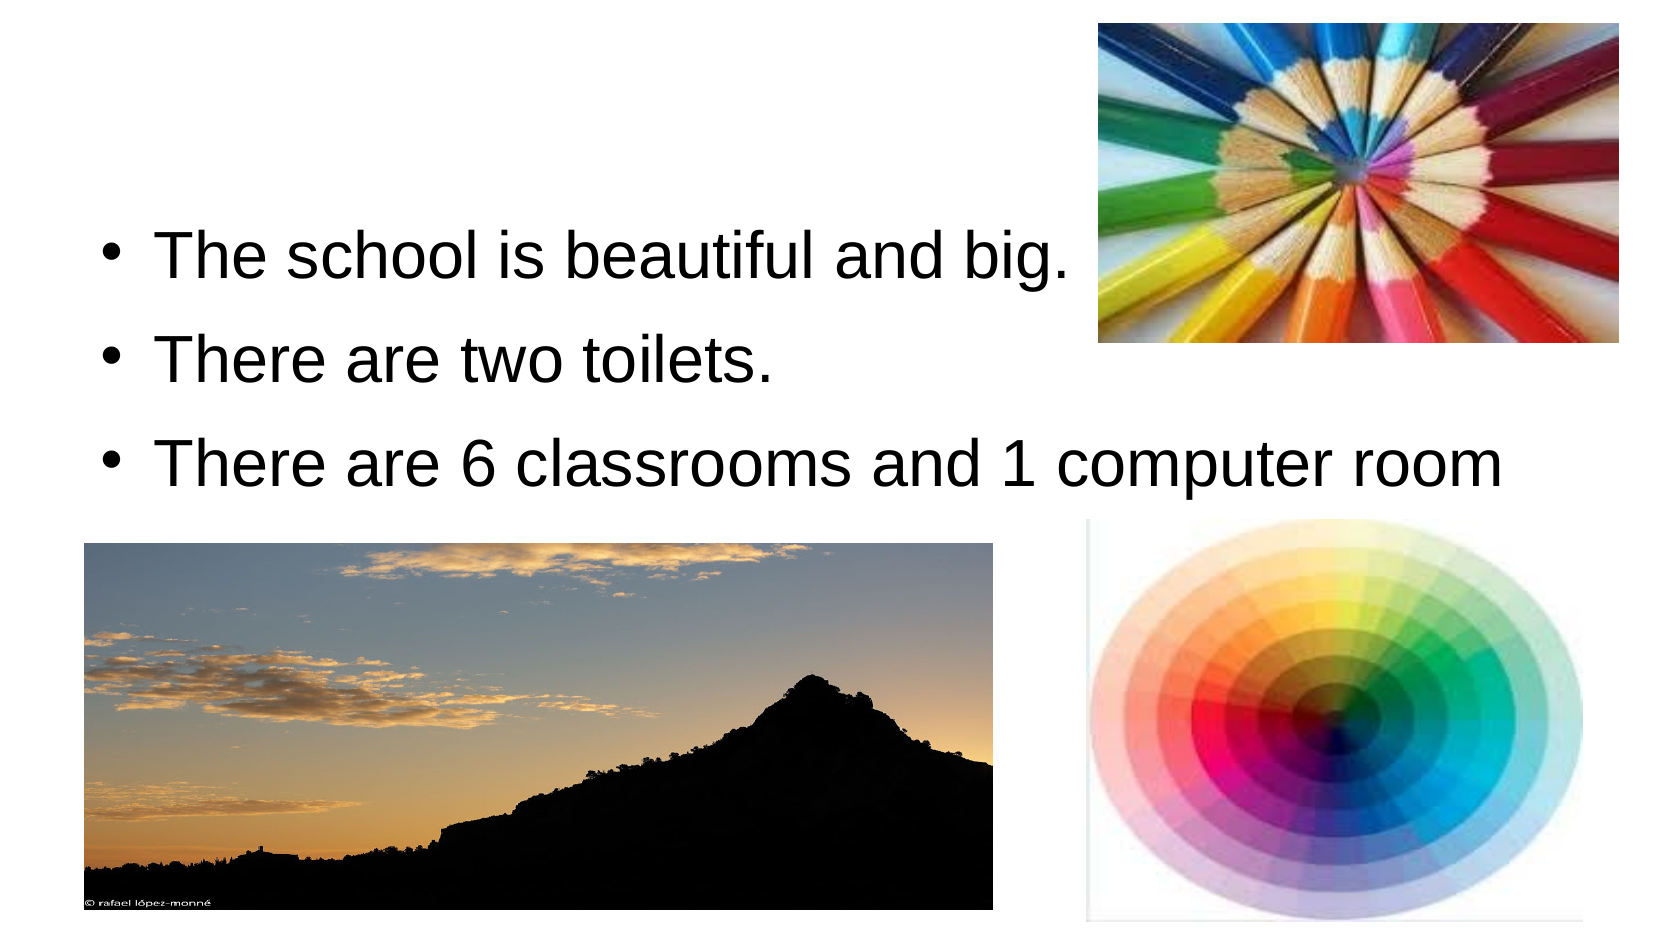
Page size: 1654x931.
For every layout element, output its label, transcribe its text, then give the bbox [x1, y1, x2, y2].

picture [84, 543, 993, 910]
picture [1098, 23, 1619, 343]
text_box The school is beautiful and big. There are two toilets. There are 6 classrooms and 1 computer room [82, 217, 1571, 757]
picture [1086, 519, 1583, 922]
